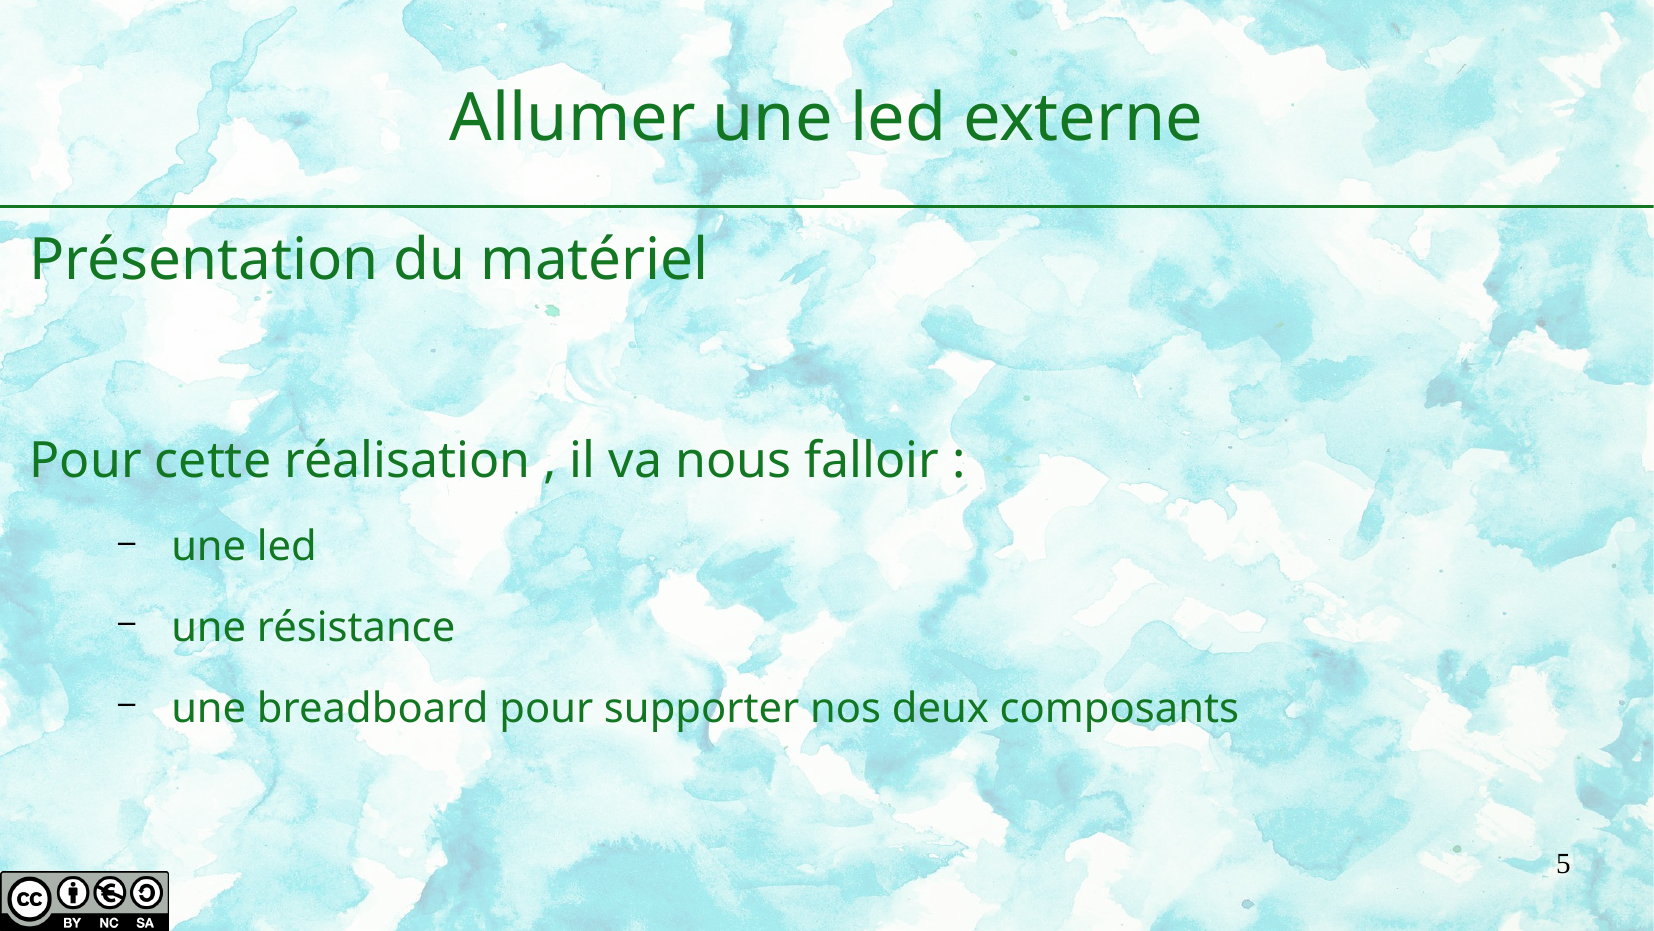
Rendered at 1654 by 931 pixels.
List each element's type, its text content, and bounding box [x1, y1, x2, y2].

list Présentation du matériel Pour cette réalisation , il va nous falloir : une led une résistance une breadboard pour supporter nos deux composants [29, 217, 1625, 827]
title Allumer une led externe [82, 37, 1571, 193]
picture [0, 871, 169, 931]
